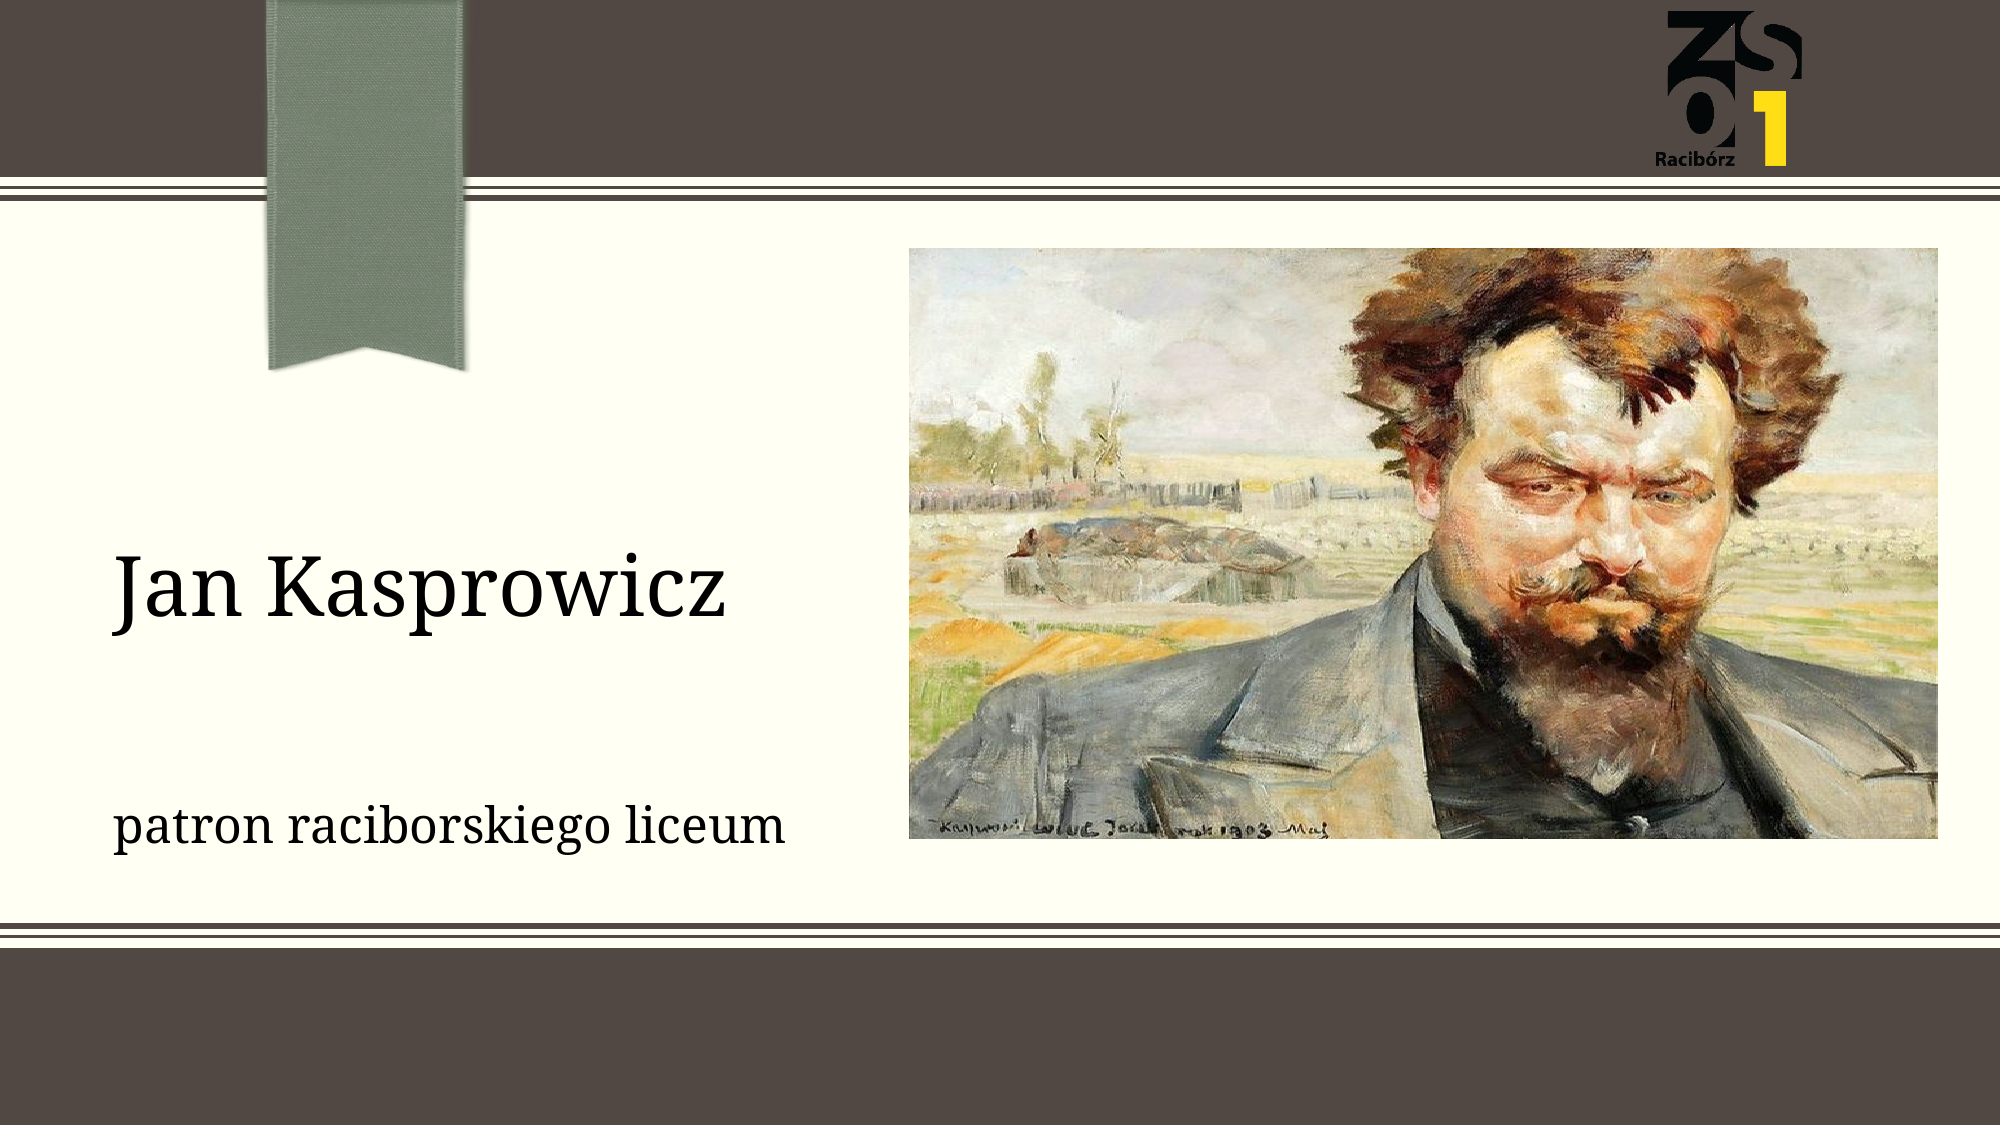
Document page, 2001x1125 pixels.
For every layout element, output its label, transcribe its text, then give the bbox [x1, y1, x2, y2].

text_box Jan Kasprowicz patron raciborskiego liceum [25, 406, 1713, 988]
picture [909, 248, 1938, 839]
picture [217, 0, 505, 376]
picture [1609, 0, 1860, 212]
